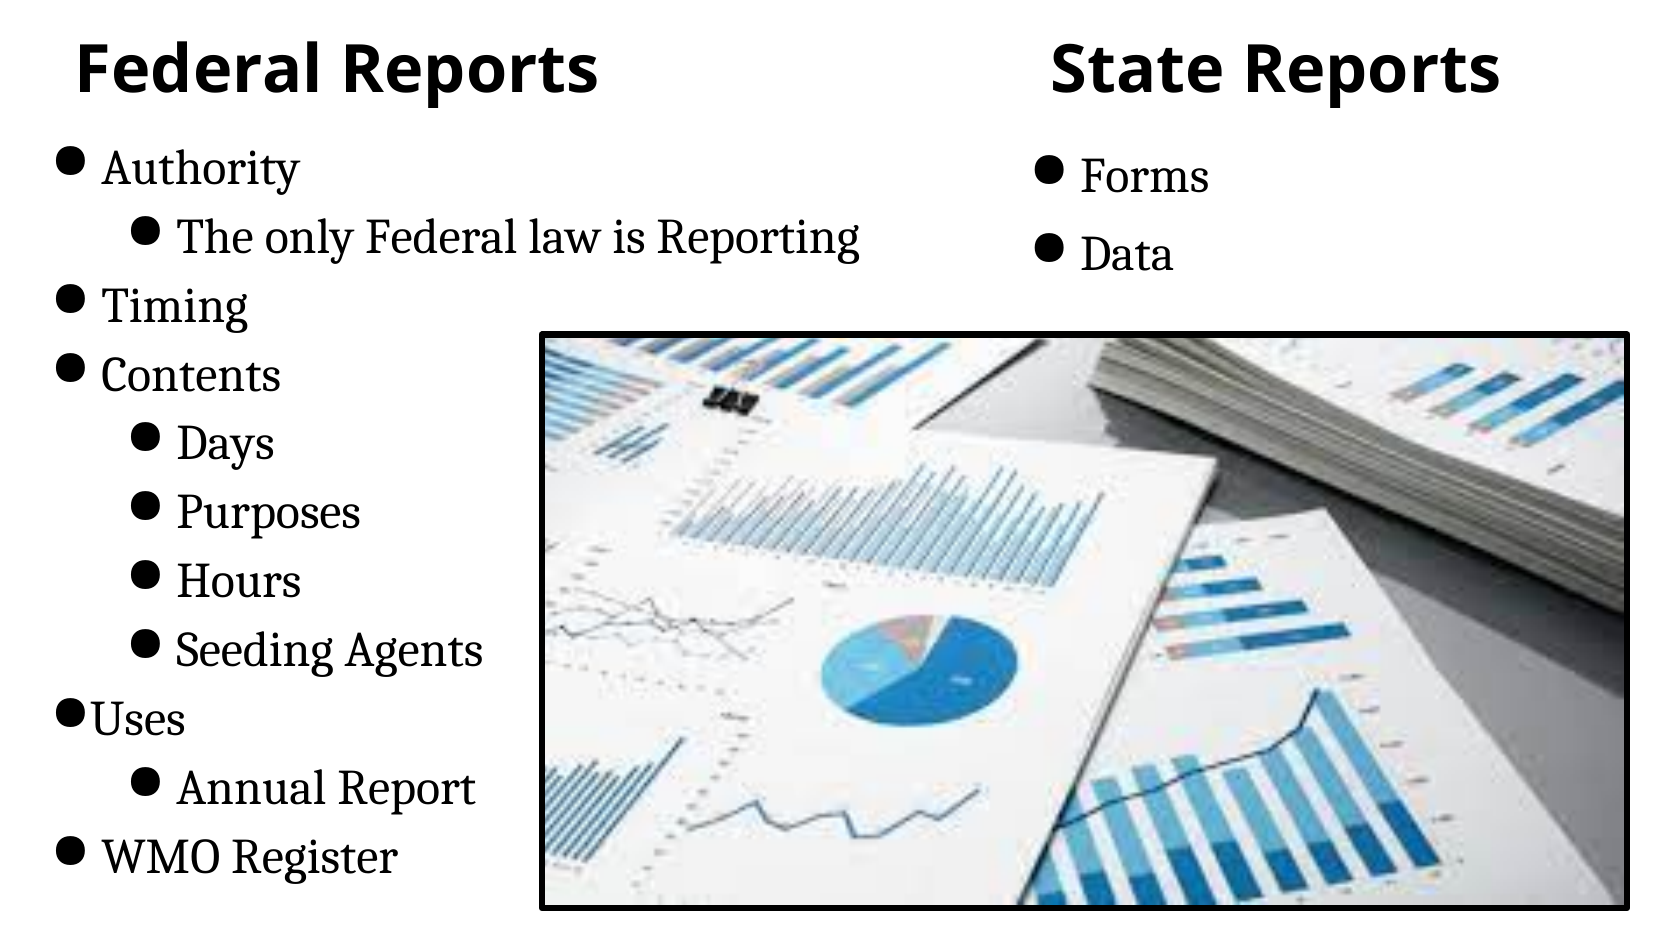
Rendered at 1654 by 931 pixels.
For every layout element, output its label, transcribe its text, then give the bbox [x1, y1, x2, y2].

text_box Forms Data [978, 75, 1404, 301]
title Federal Reports [0, 17, 676, 66]
title State Reports [938, 17, 1614, 124]
text_box Authority The only Federal law is Reporting Timing Contents Days Purposes Hours Seeding Agents Uses Annual Report WMO Register [0, 66, 1250, 892]
picture [544, 337, 1625, 906]
